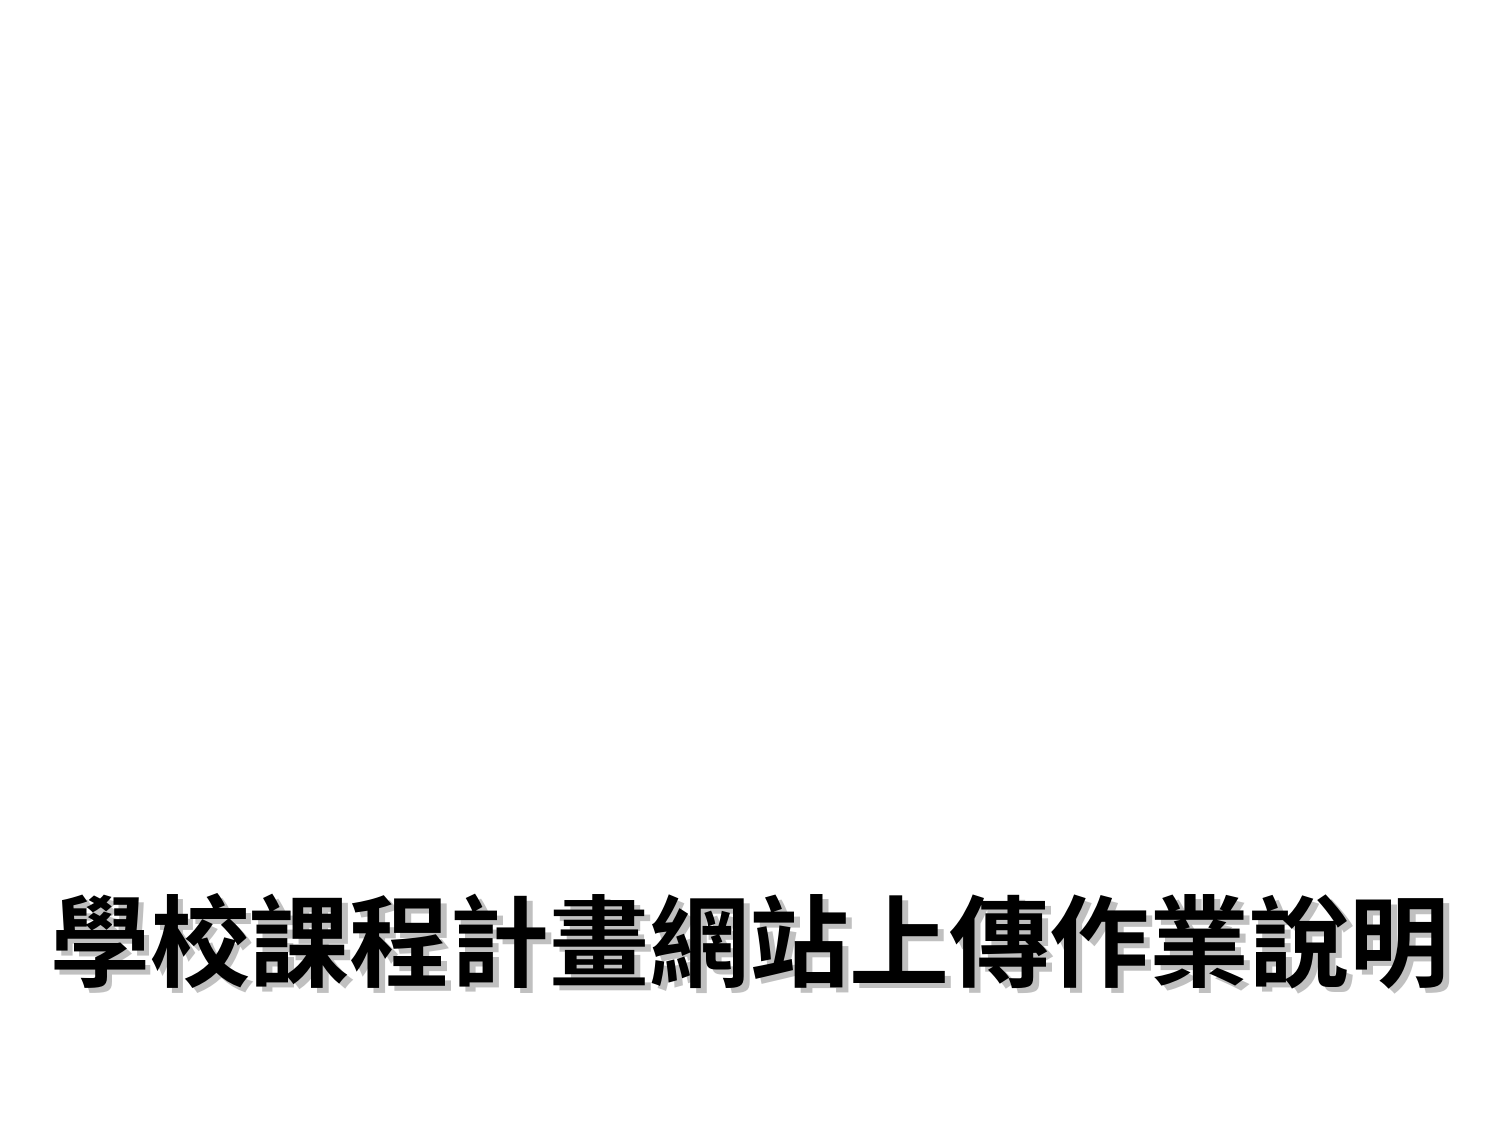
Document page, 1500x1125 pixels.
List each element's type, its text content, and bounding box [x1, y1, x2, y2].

text_box 學校課程計畫網站上傳作業說明 [35, 872, 1465, 1007]
